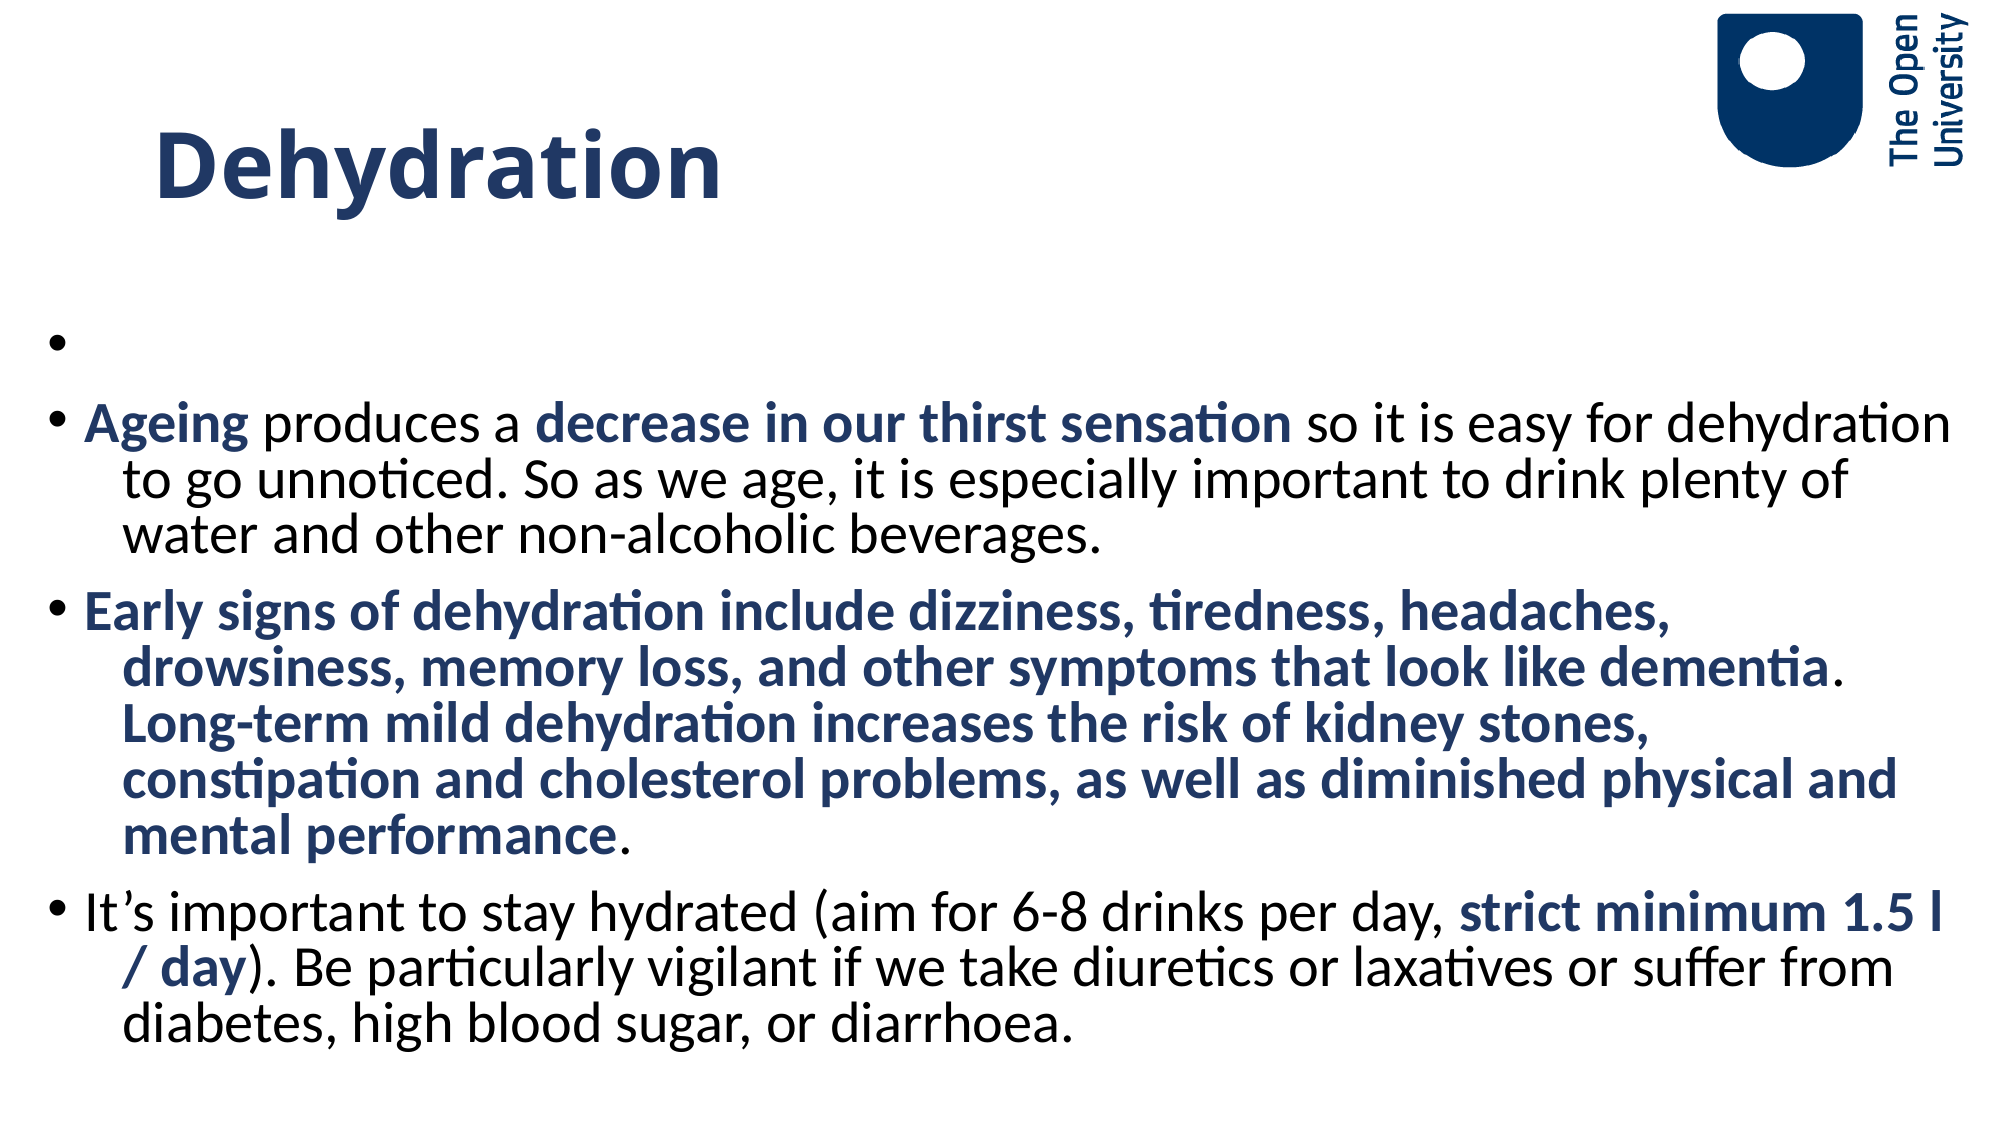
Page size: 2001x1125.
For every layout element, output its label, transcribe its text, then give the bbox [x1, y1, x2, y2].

title Dehydration [137, 59, 1863, 278]
list Ageing produces a decrease in our thirst sensation so it is easy for dehydration to go unnoticed. So as we age, it is especially important to drink plenty of water and other non-alcoholic beverages. Early signs of dehydration include dizziness, tiredness, headaches, drowsiness, memory loss, and other symptoms that look like dementia. Long-term mild dehydration increases the risk of kidney stones, constipation and cholesterol problems, as well as diminished physical and mental performance. It’s important to stay hydrated (aim for 6-8 drinks per day, strict minimum 1.5 l / day). Be particularly vigilant if we take diuretics or laxatives or suffer from diabetes, high blood sugar, or diarrhoea. [32, 299, 1971, 1092]
picture [1716, 10, 1971, 170]
